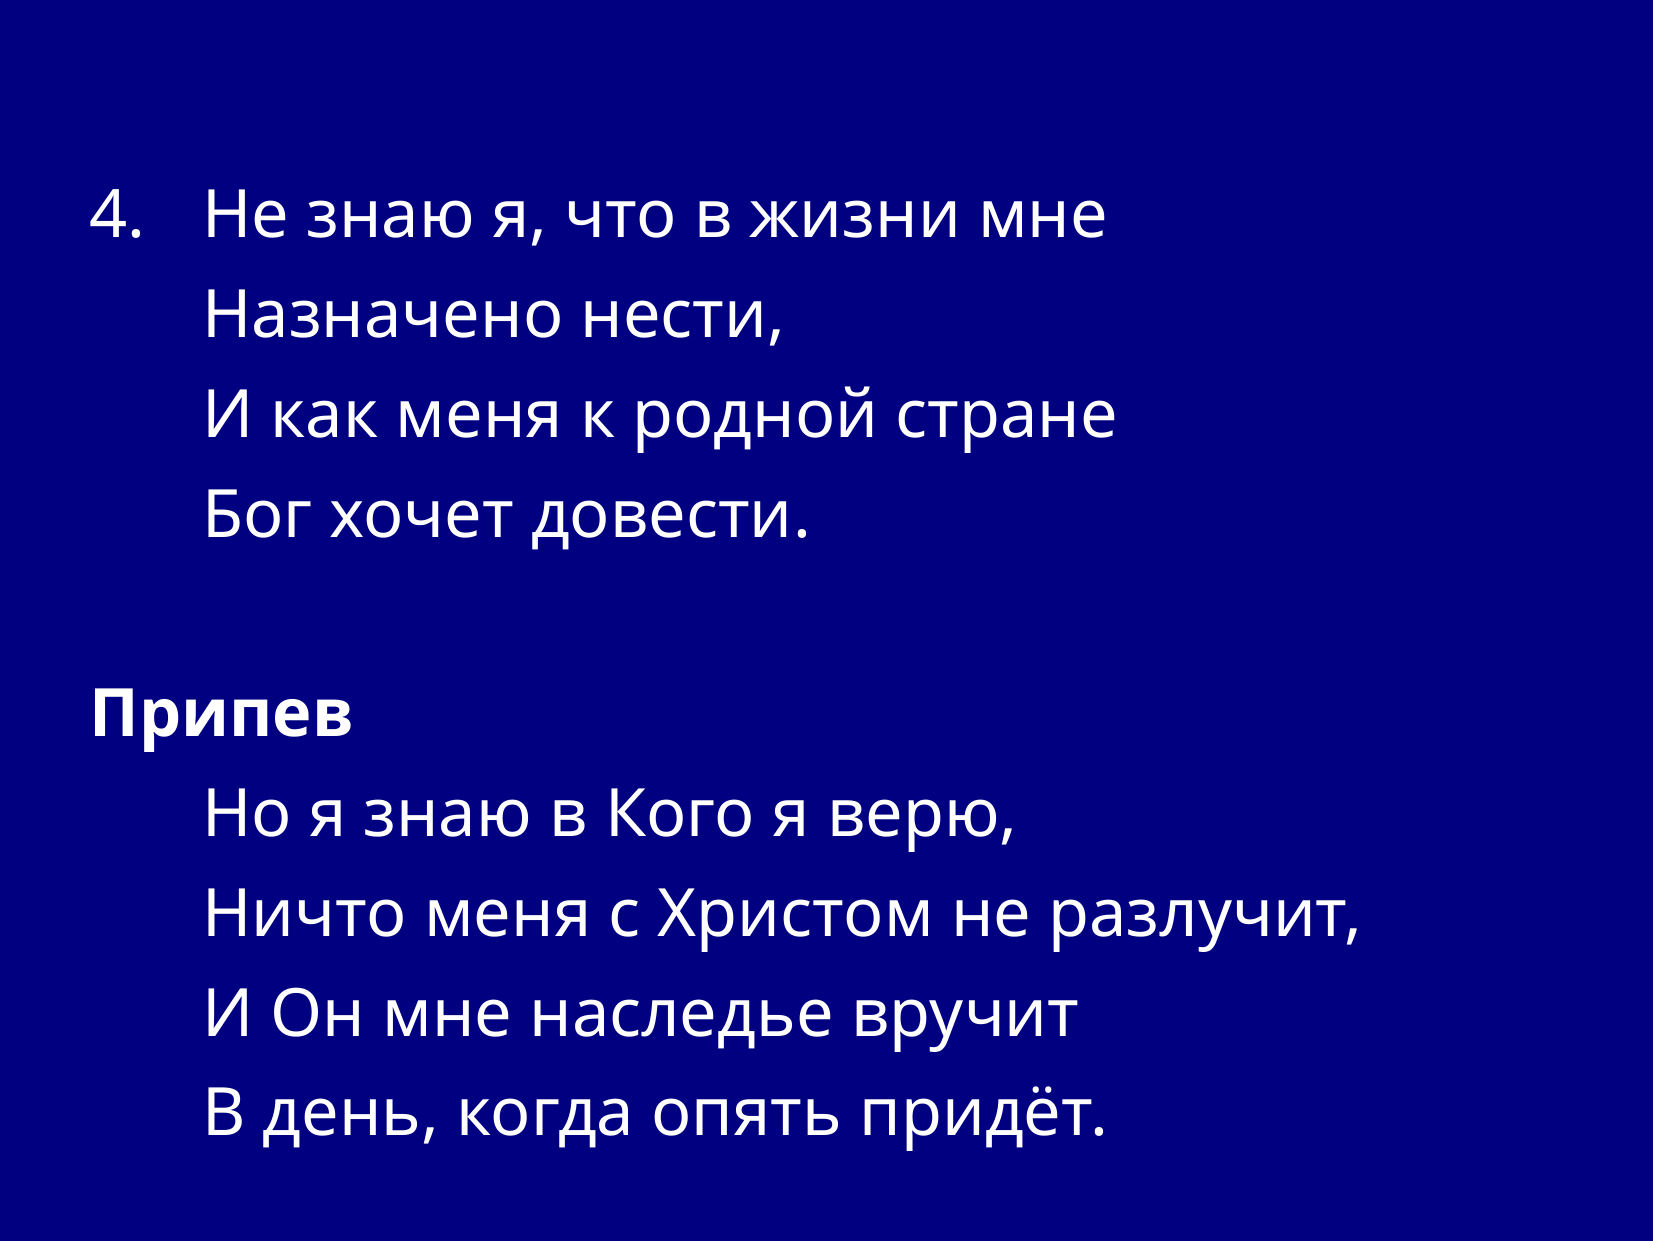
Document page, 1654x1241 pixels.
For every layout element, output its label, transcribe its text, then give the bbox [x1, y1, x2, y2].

text_box 4. Не знаю я, что в жизни мне Назначено нести, И как меня к родной стране Бог хочет довести. Припев Но я знаю в Кого я верю, Ничто меня с Христом не разлучит, И Он мне наследье вручит В день, когда опять придёт. [75, 150, 1576, 1163]
